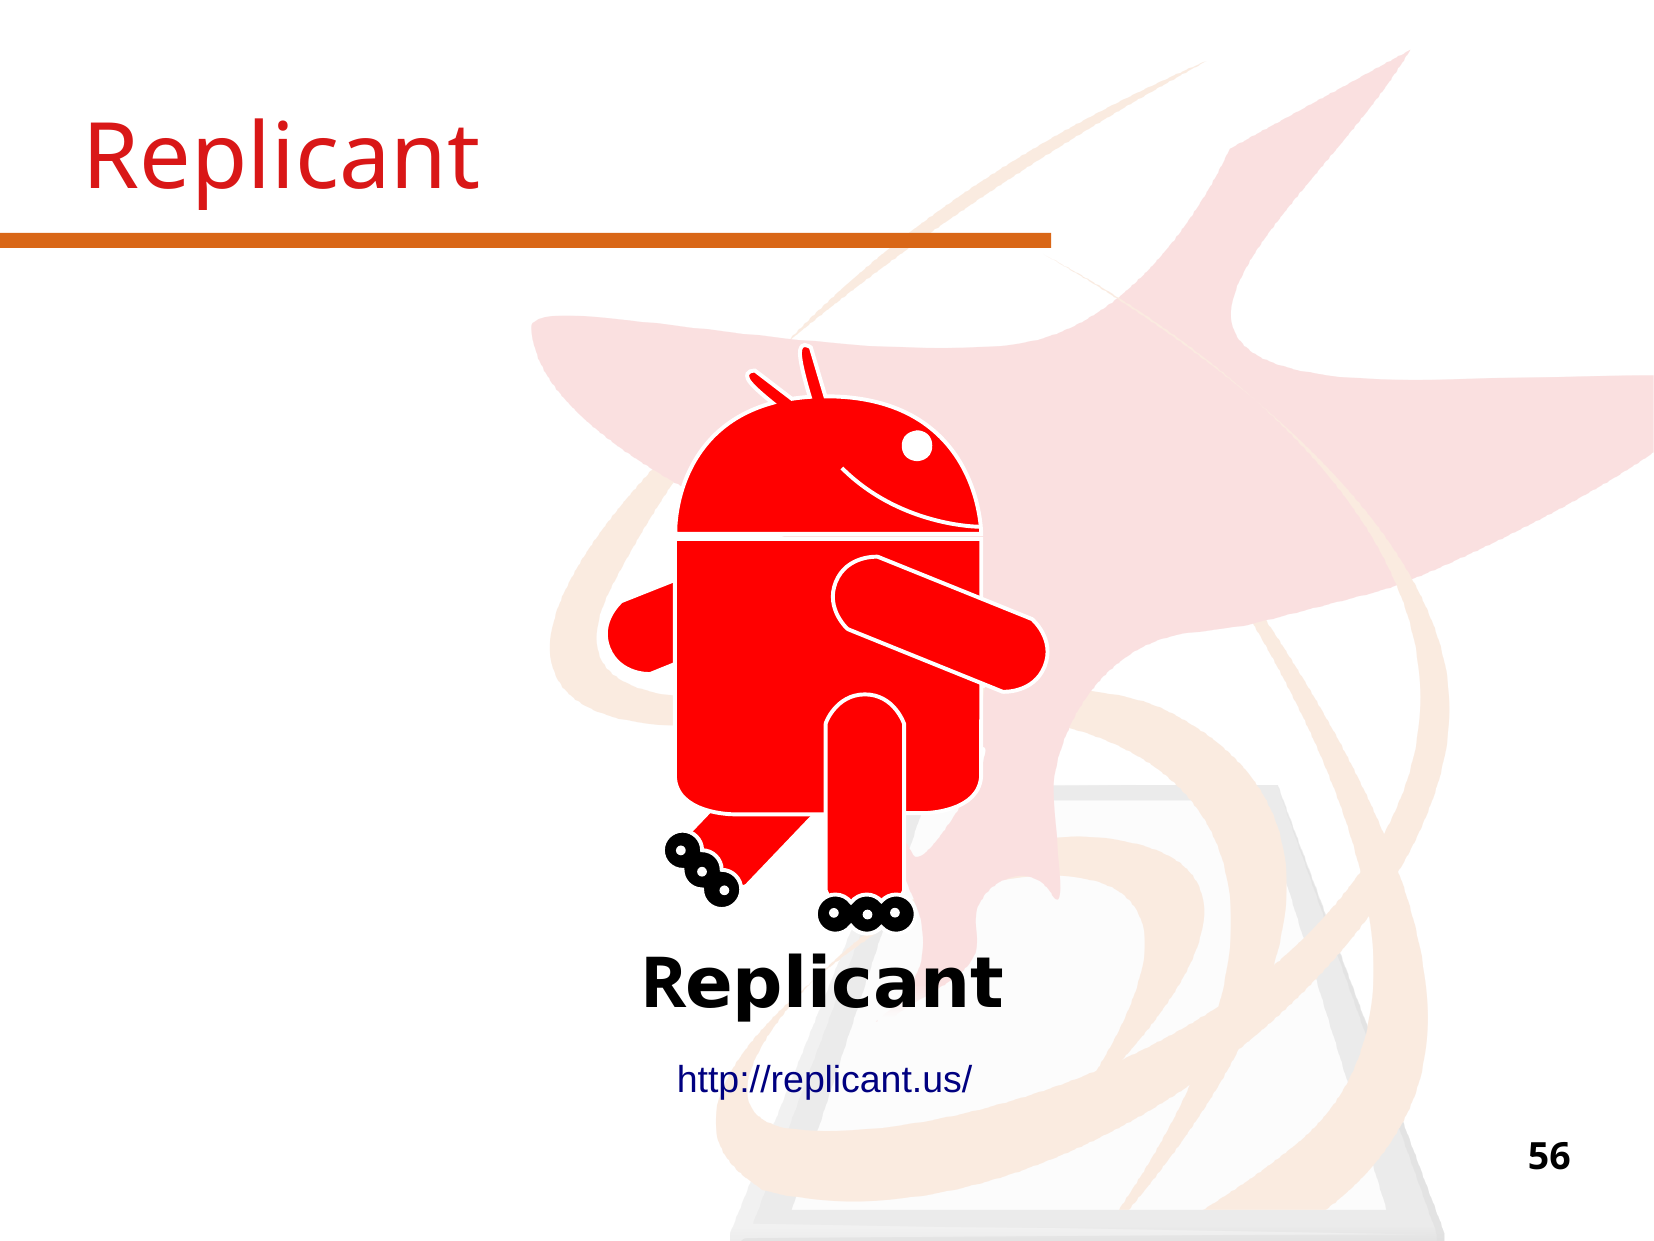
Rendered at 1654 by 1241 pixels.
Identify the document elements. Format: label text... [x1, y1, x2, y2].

title Replicant [82, 49, 1571, 257]
picture [531, 49, 1654, 1241]
text_box http://replicant.us/ [662, 1051, 1193, 1108]
